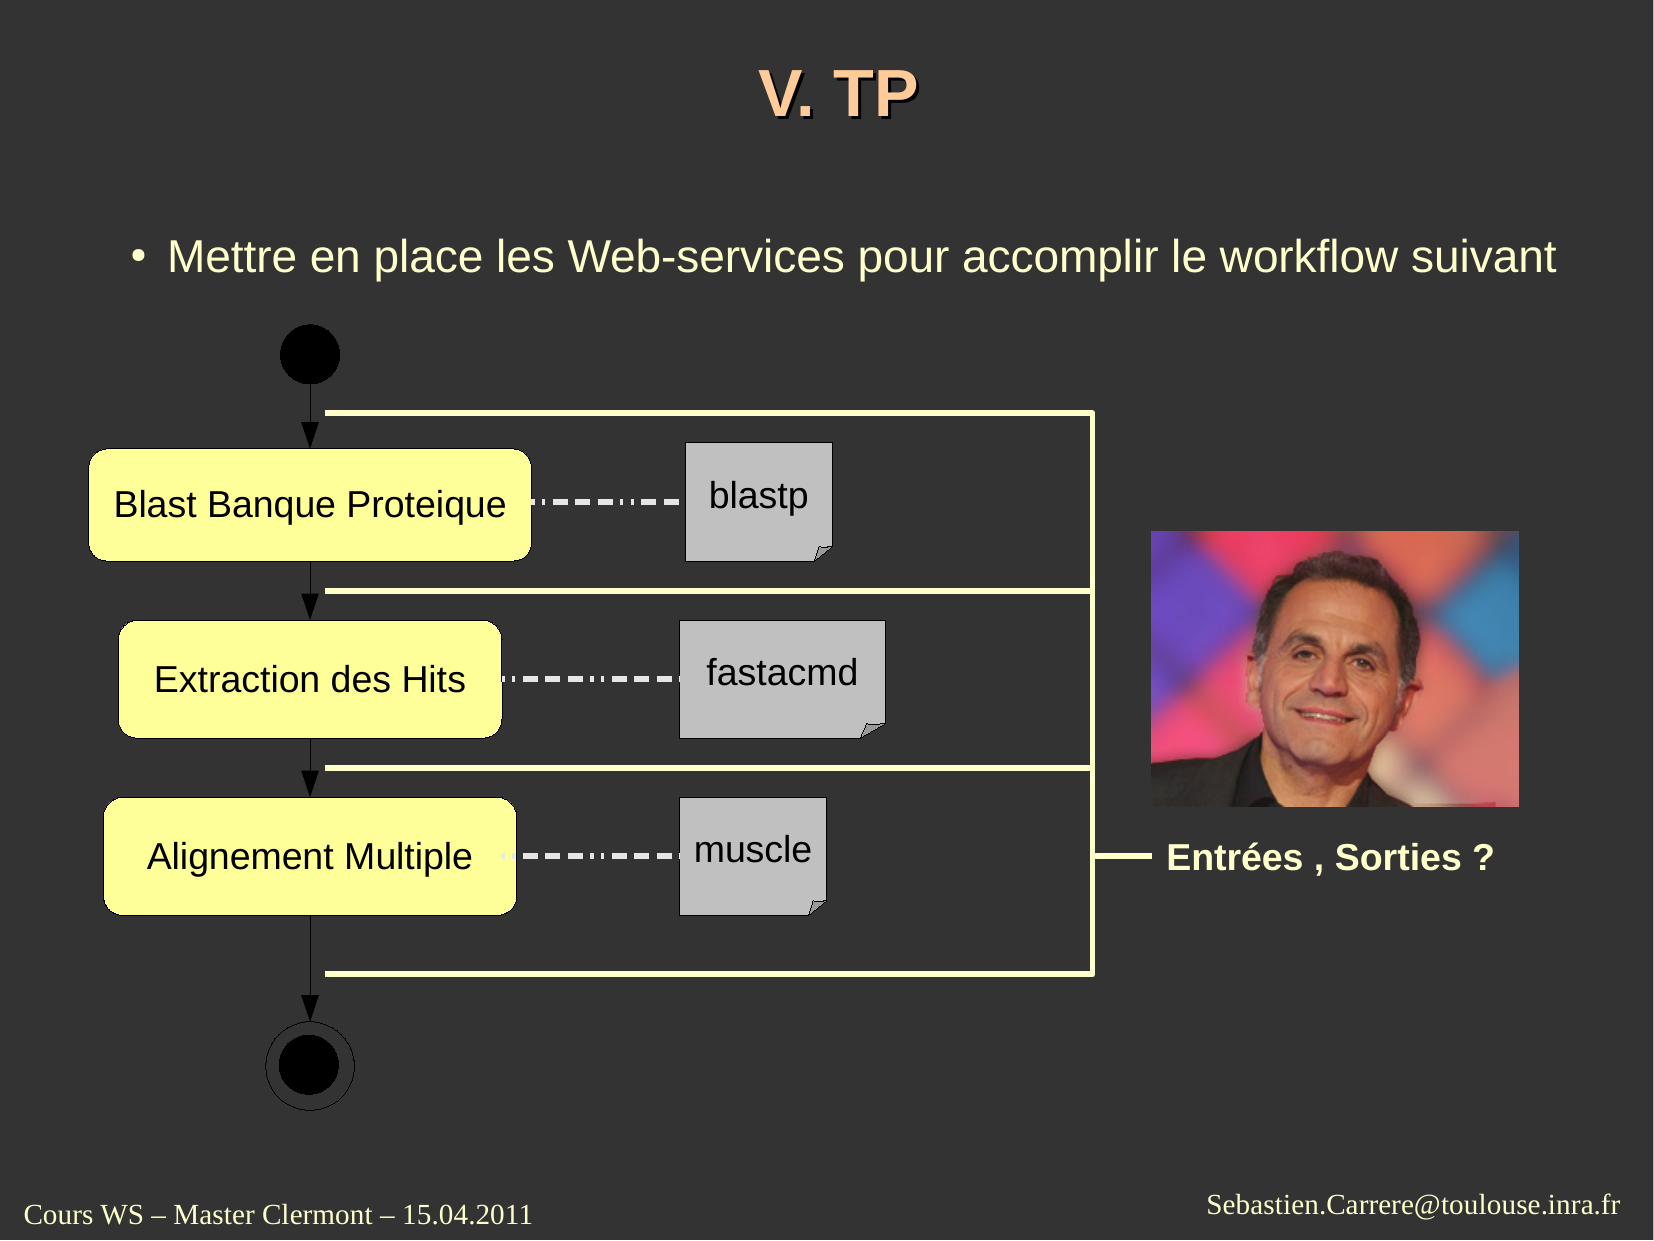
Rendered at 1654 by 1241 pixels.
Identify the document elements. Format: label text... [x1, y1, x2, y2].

picture [1151, 531, 1519, 807]
text_box Extraction des Hits [118, 620, 503, 739]
text_box Blast Banque Proteique [88, 448, 532, 562]
list Mettre en place les Web-services pour accomplir le workflow suivant [118, 231, 1571, 325]
text_box Entrées , Sorties ? [1151, 829, 1511, 886]
text_box [280, 324, 340, 384]
title V. TP [82, 29, 1595, 158]
text_box muscle [679, 797, 827, 916]
text_box Alignement Multiple [103, 797, 517, 916]
text_box [279, 1035, 339, 1095]
text_box blastp [685, 442, 833, 562]
text_box fastacmd [679, 620, 886, 739]
